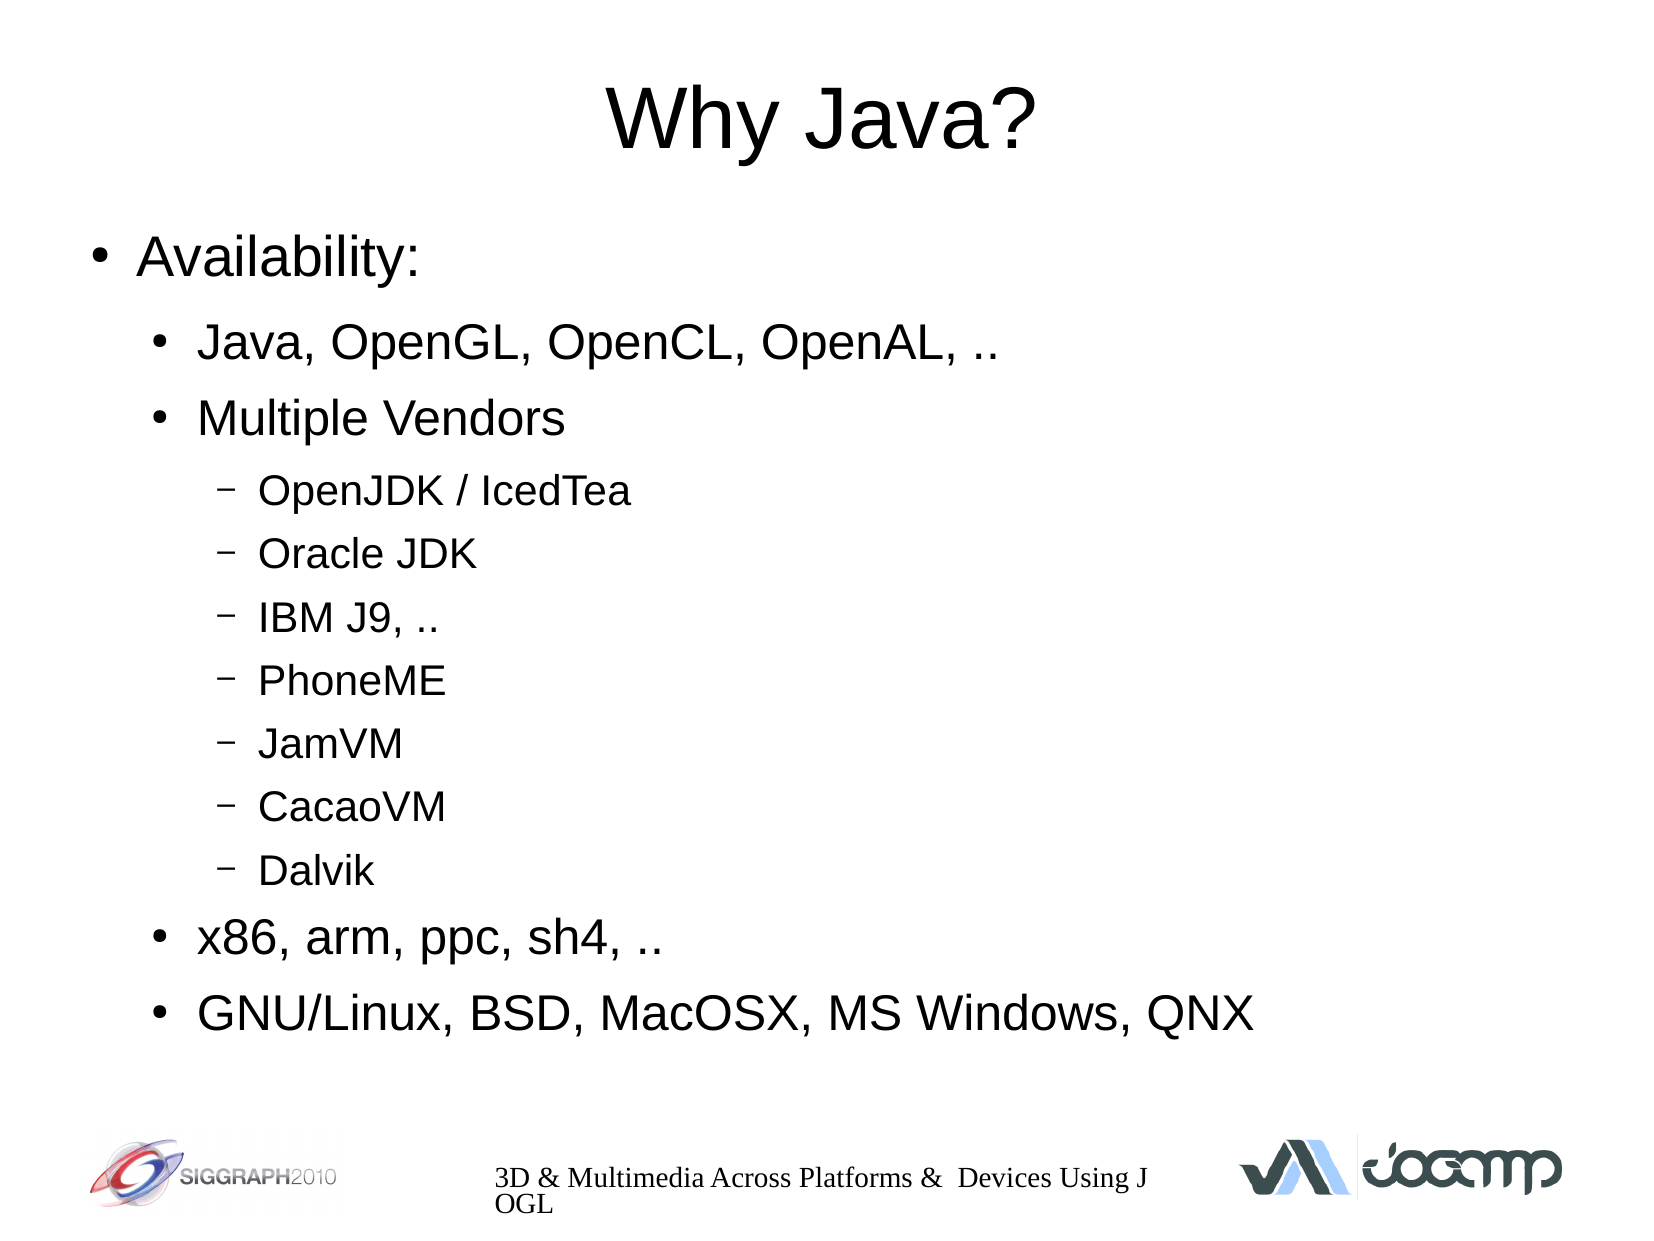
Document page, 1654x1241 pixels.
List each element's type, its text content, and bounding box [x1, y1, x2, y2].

picture [82, 1130, 346, 1217]
picture [1237, 1134, 1562, 1200]
title Why Java? [68, 56, 1576, 181]
list Availability: Java, OpenGL, OpenCL, OpenAL, .. Multiple Vendors OpenJDK / IcedTea Oracle JDK IBM J9, .. PhoneME JamVM CacaoVM Dalvik x86, arm, ppc, sh4, .. GNU/Linux, BSD, MacOSX, MS Windows, QNX [75, 225, 1571, 1044]
